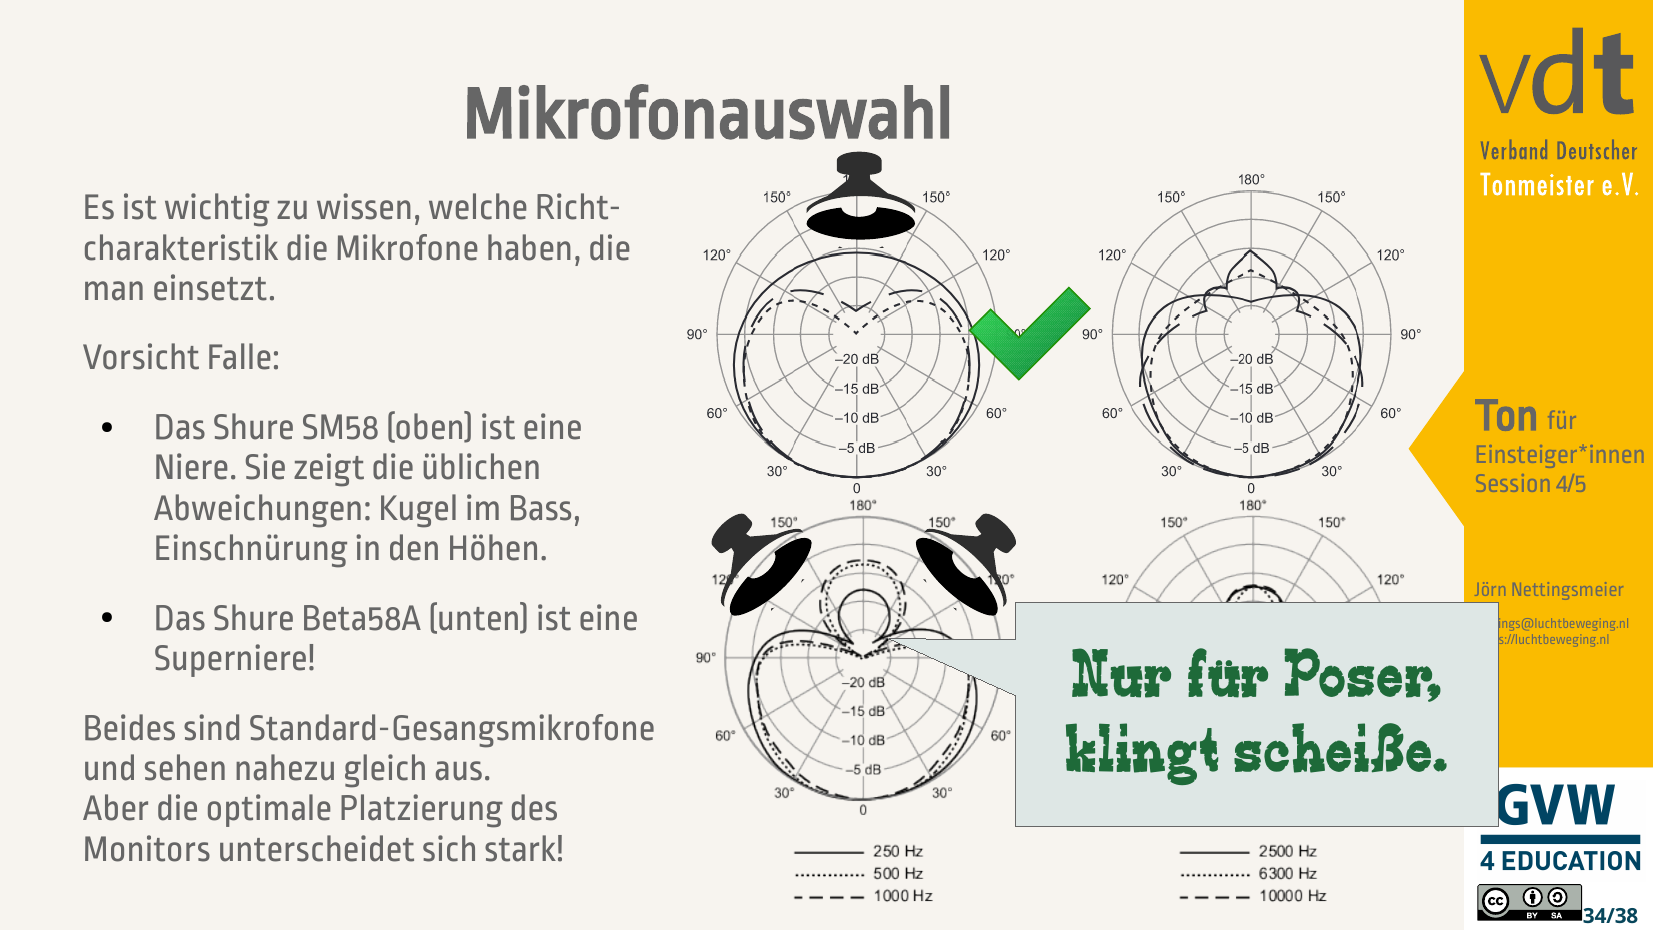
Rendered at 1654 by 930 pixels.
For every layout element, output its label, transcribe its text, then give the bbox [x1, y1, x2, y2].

text_box Nur für Poser, klingt scheiße. [889, 602, 1499, 827]
picture [625, 150, 1646, 930]
title Mikrofonauswahl [82, 37, 1335, 193]
list Es ist wichtig zu wissen, welche Richt- charakteristik die Mikrofone haben, die man einsetzt. Vorsicht Falle: Das Shure SM58 (oben) ist eine Niere. Sie zeigt die üblichen Abweichungen: Kugel im Bass, Einschnürung in den Höhen. Das Shure Beta58A (unten) ist eine Superniere! Beides sind Standard-Gesangsmikrofone und sehen nahezu gleich aus. Aber die optimale Platzierung des Monitors unterscheidet sich stark! [82, 188, 674, 930]
